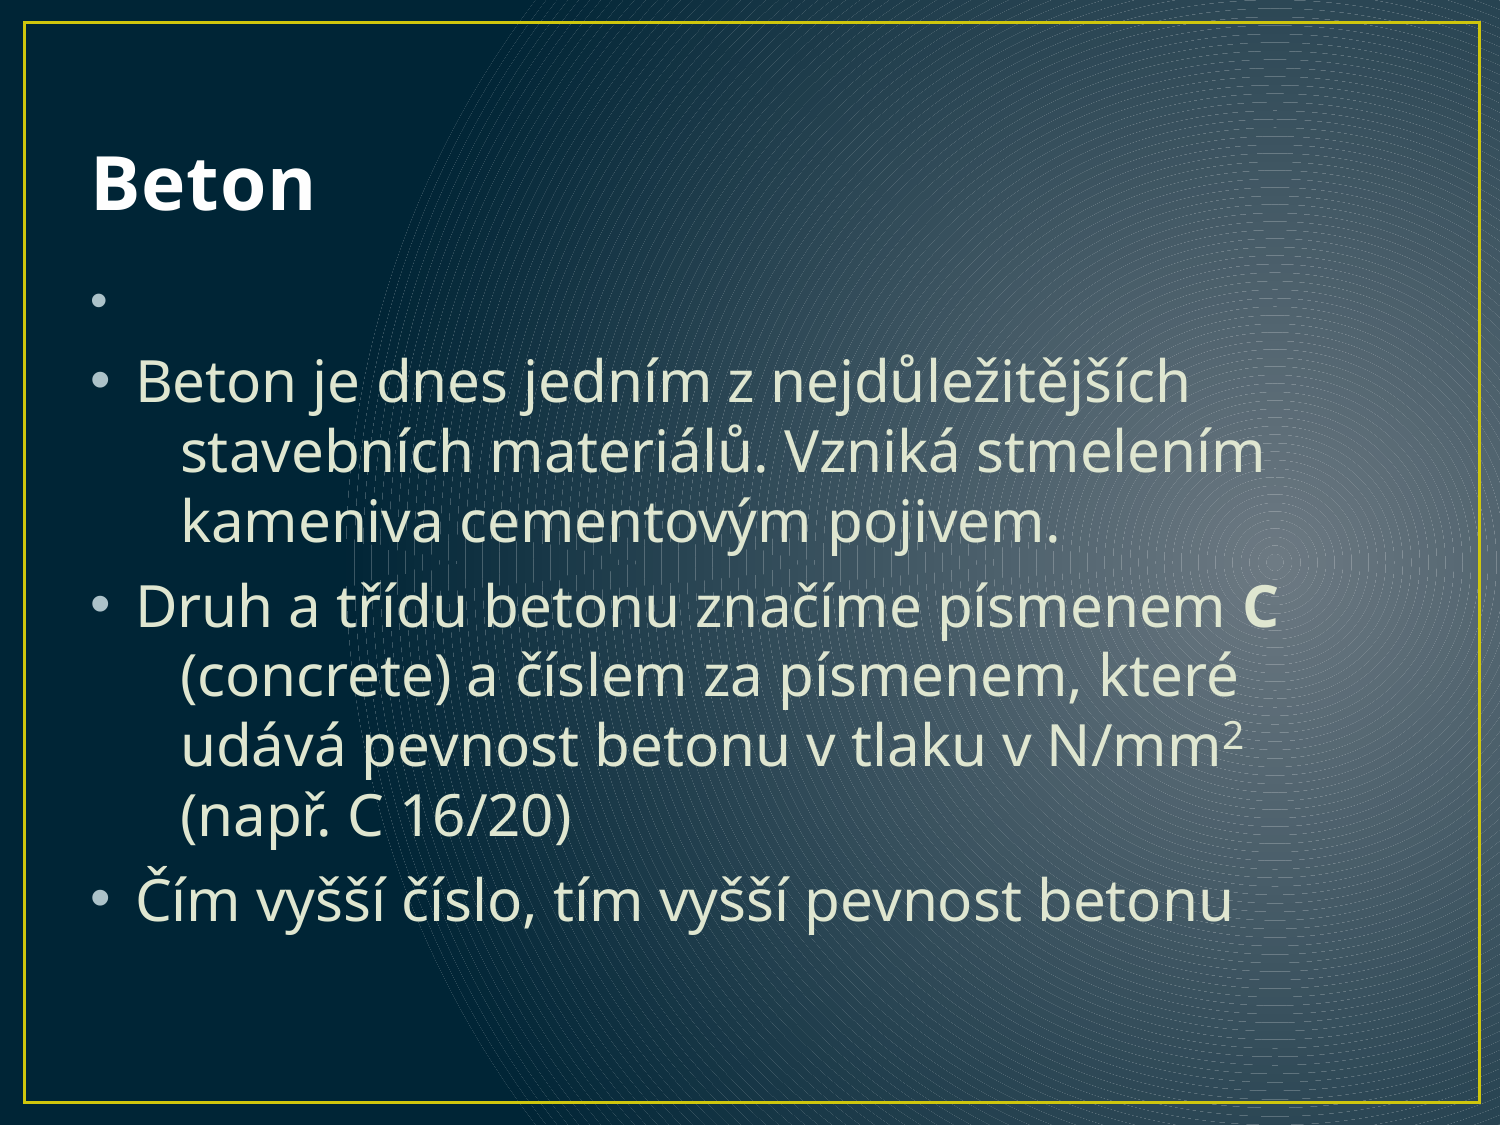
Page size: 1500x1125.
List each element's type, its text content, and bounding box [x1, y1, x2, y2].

list Beton je dnes jedním z nejdůležitějších stavebních materiálů. Vzniká stmelením kameniva cementovým pojivem. Druh a třídu betonu značíme písmenem C (concrete) a číslem za písmenem, které udává pevnost betonu v tlaku v N/mm2 (např. C 16/20) Čím vyšší číslo, tím vyšší pevnost betonu [75, 262, 1426, 1005]
title Beton [75, 45, 1426, 233]
